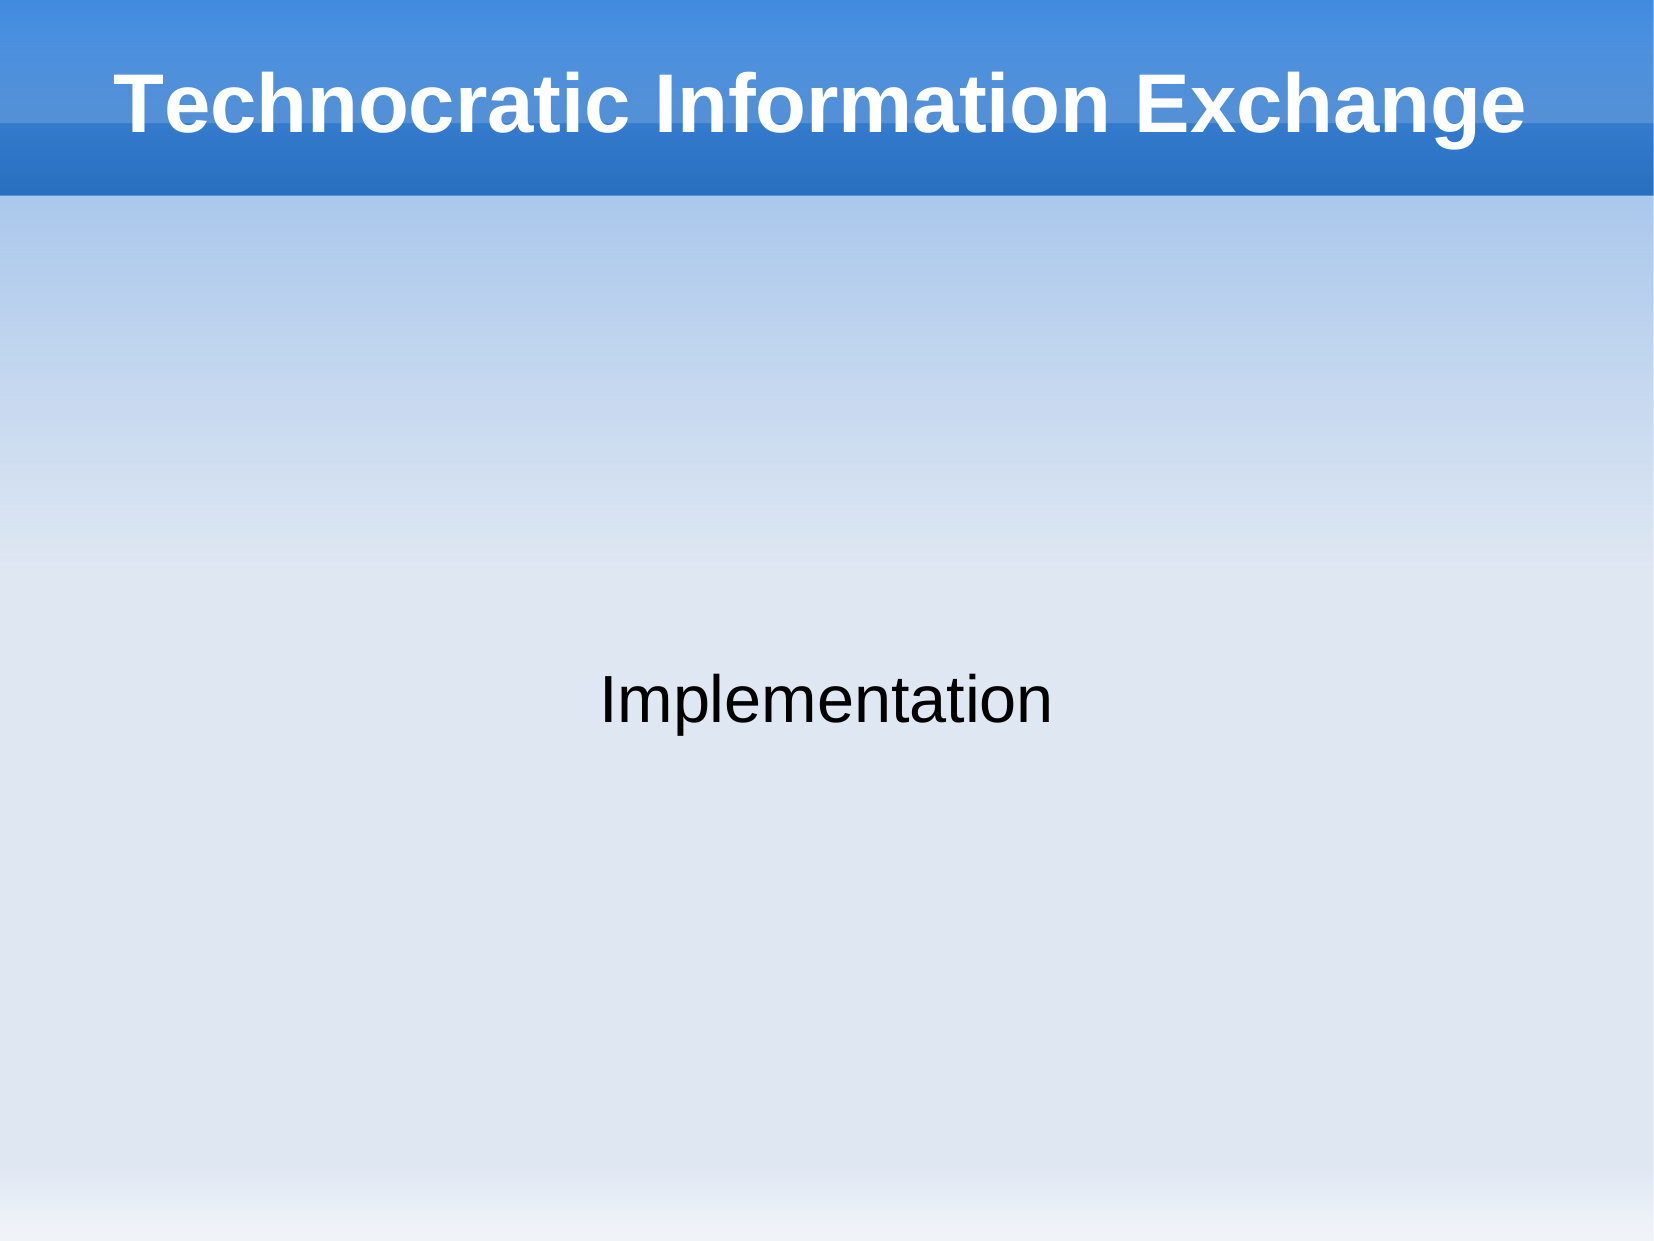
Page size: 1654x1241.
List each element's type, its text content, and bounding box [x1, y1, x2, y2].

subtitle Implementation [82, 297, 1571, 1102]
picture [0, 0, 1654, 1241]
title Technocratic Information Exchange [76, 0, 1565, 208]
